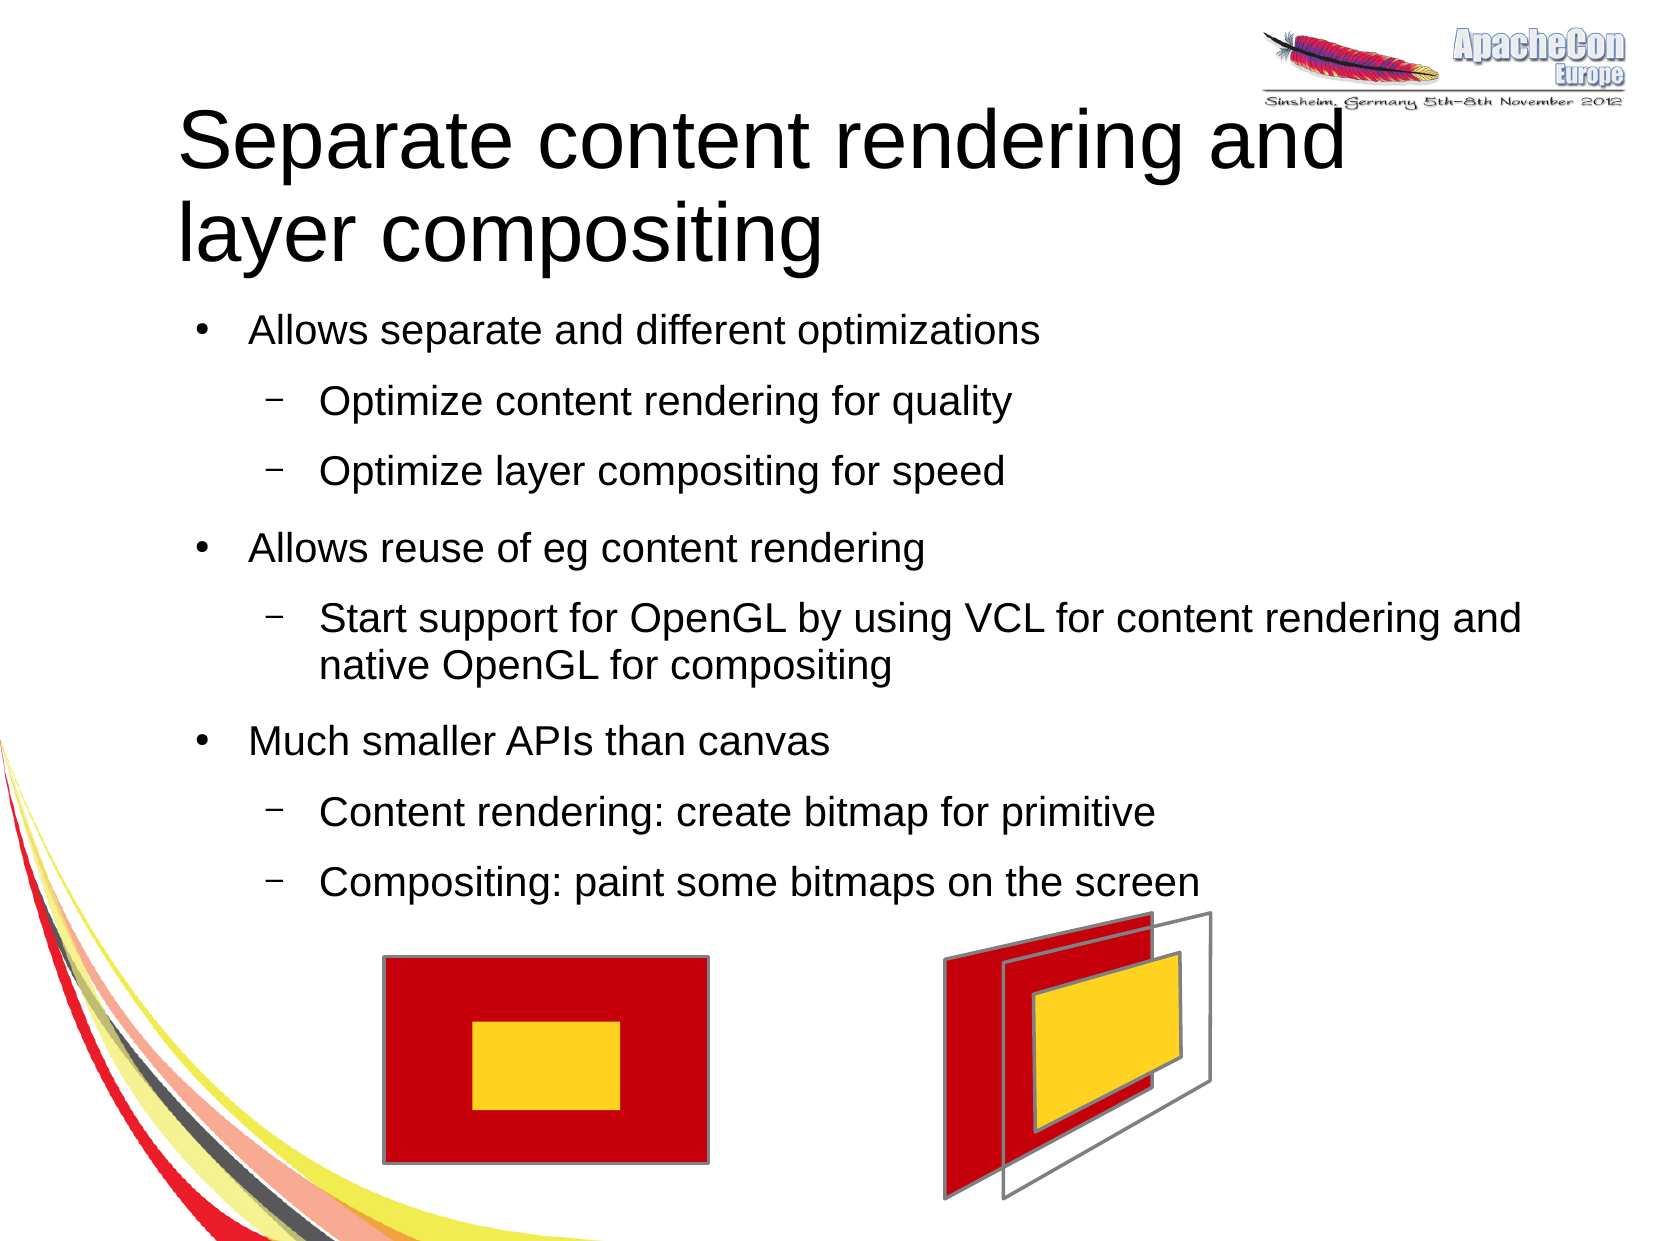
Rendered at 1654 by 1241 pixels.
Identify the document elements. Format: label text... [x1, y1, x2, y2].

title Separate content rendering and layer compositing [177, 93, 1536, 280]
text_box [1006, 929, 1182, 1166]
picture [0, 0, 1654, 1241]
text_box [944, 912, 1153, 1199]
text_box [383, 956, 709, 1164]
list Allows separate and different optimizations Optimize content rendering for quality Optimize layer compositing for speed Allows reuse of eg content rendering Start support for OpenGL by using VCL for content rendering and native OpenGL for compositing Much smaller APIs than canvas Content rendering: create bitmap for primitive Compositing: paint some bitmaps on the screen [177, 307, 1536, 1028]
